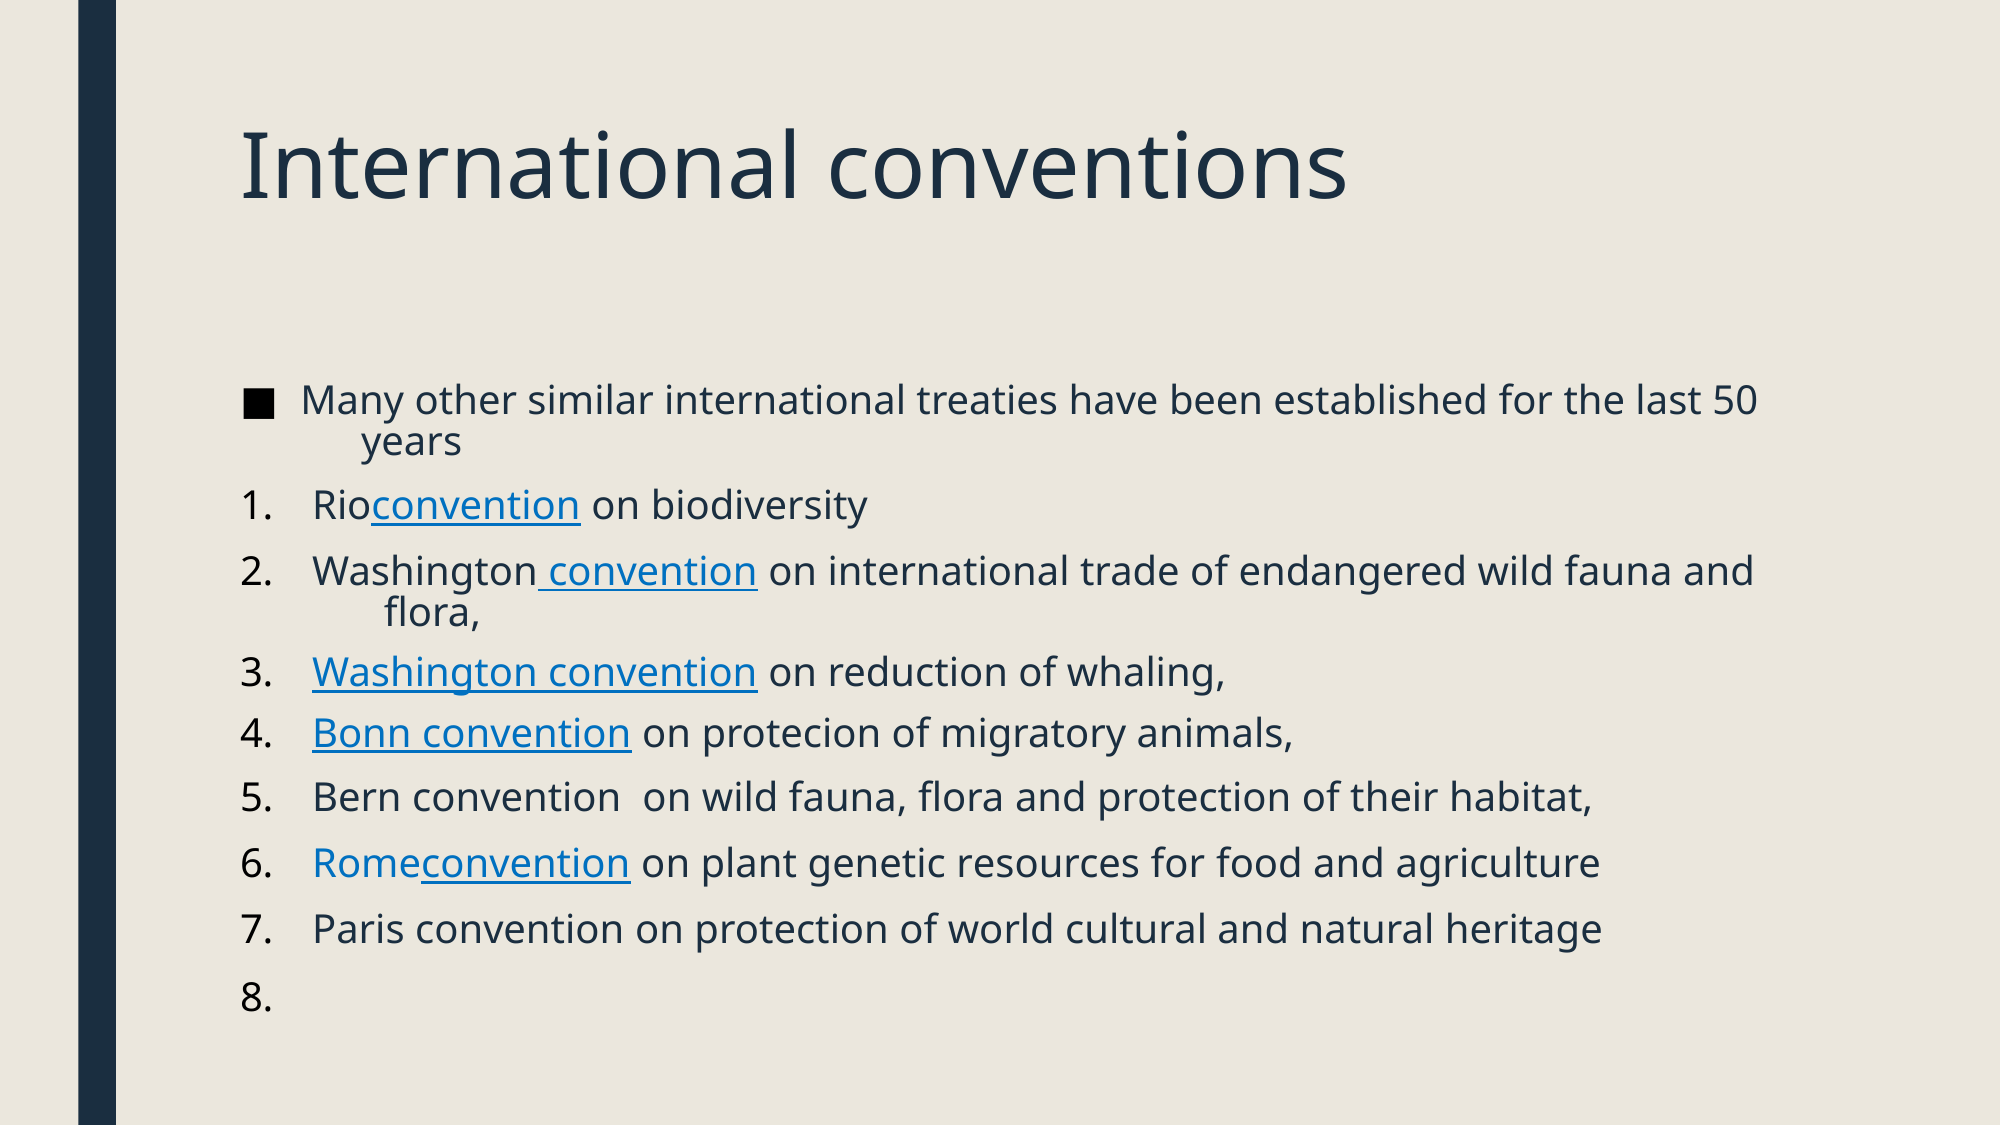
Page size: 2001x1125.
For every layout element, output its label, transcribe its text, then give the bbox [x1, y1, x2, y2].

list Many other similar international treaties have been established for the last 50 years Rio convention on biodiversity Washington convention on international trade of endangered wild fauna and flora, Washington convention on reduction of whaling, Bonn convention on protecion of migratory animals, Bern convention on wild fauna, flora and protection of their habitat, Rome convention on plant genetic resources for food and agriculture Paris convention on protection of world cultural and natural heritage [225, 375, 1801, 963]
title International conventions [225, 112, 1801, 357]
